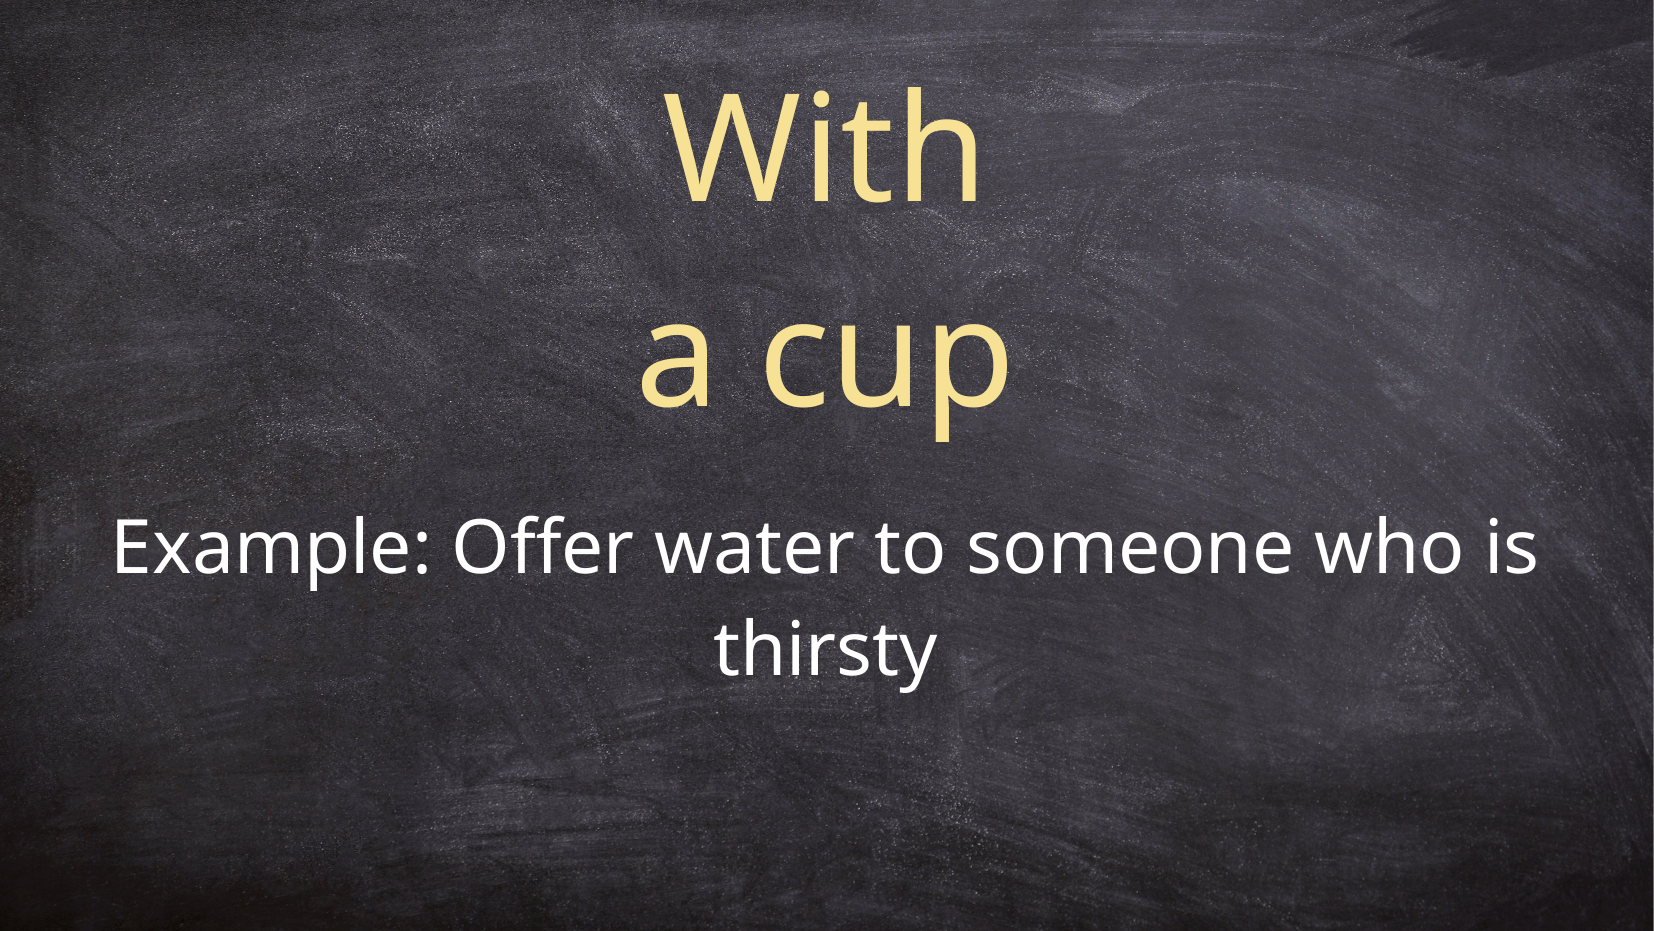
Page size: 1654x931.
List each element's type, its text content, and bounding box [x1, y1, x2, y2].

picture [0, 0, 1654, 931]
subtitle With a cup Example: Offer water to someone who is thirsty [81, 41, 1570, 875]
